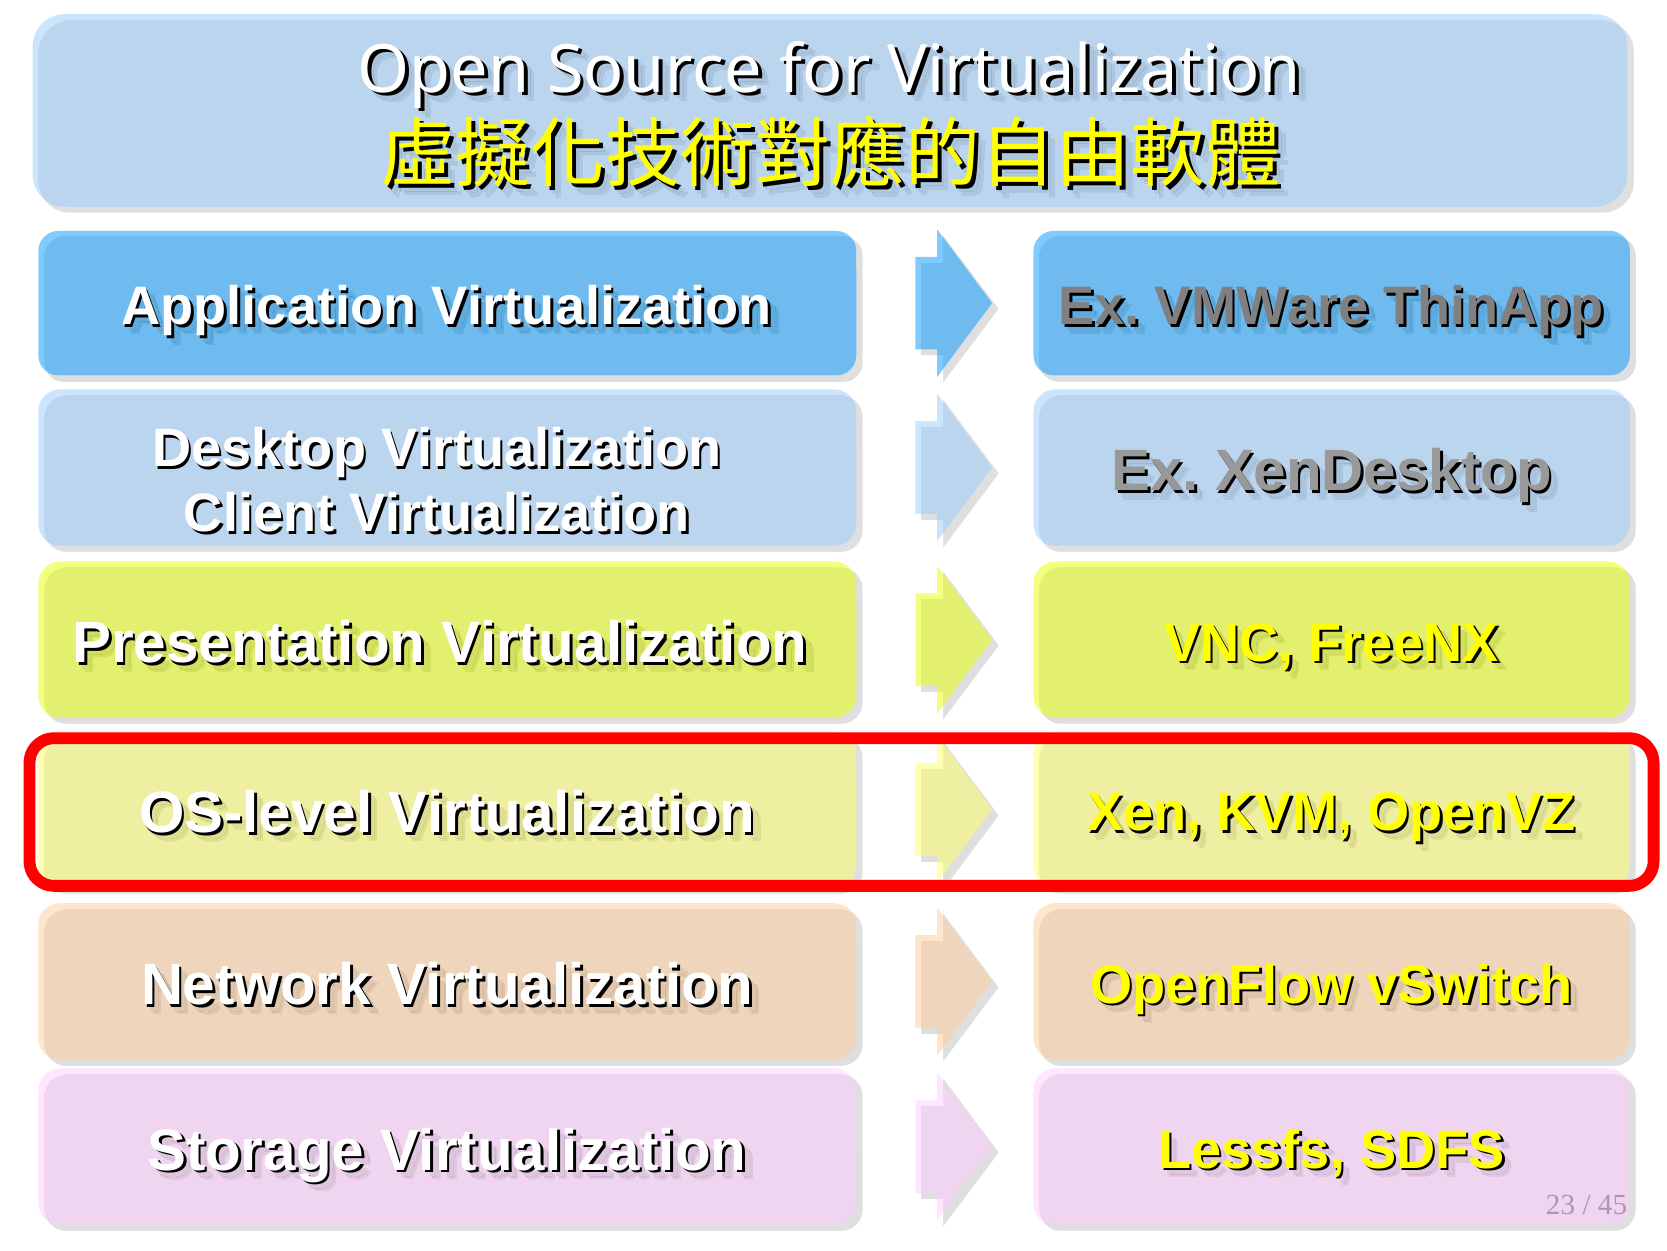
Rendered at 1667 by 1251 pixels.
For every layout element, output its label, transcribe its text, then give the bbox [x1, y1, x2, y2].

text_box [915, 229, 993, 378]
text_box [915, 1072, 993, 1221]
text_box Ex. XenDesktop [1033, 389, 1630, 546]
text_box Xen, KVM, OpenVZ [1033, 745, 1630, 879]
text_box Ex. VMWare ThinApp [1033, 230, 1630, 376]
text_box [915, 907, 993, 1056]
text_box OpenFlow vSwitch [1033, 903, 1630, 1060]
text_box Application Virtualization [38, 230, 857, 376]
text_box OS-level Virtualization [38, 745, 857, 879]
text_box Network Virtualization [38, 903, 857, 1060]
text_box [915, 745, 993, 879]
text_box VNC, FreeNX [1033, 561, 1630, 718]
text_box Presentation Virtualization [38, 561, 857, 718]
text_box Lessfs, SDFS [1033, 1068, 1630, 1225]
text_box Storage Virtualization [38, 1068, 857, 1225]
text_box [915, 565, 993, 714]
text_box Open Source for Virtualization 虛擬化技術對應的自由軟體 [32, 14, 1628, 207]
text_box [915, 393, 993, 542]
text_box [38, 389, 857, 546]
text_box Desktop Virtualization Client Virtualization [47, 405, 827, 550]
